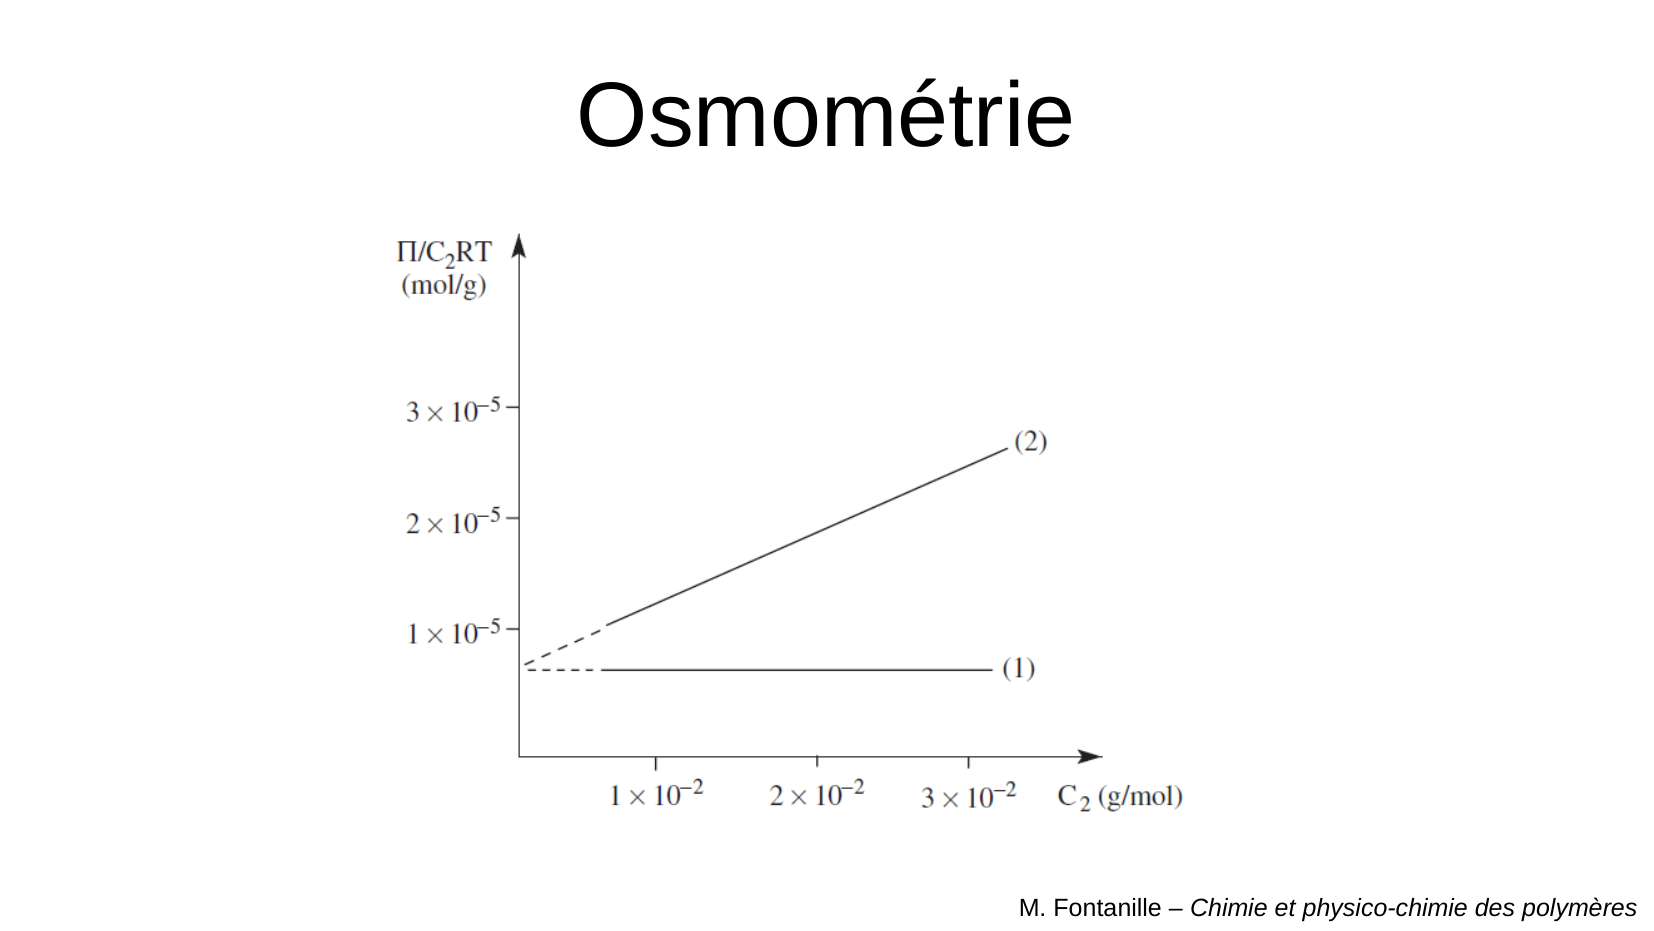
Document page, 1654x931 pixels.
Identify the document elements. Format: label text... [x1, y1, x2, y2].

title Osmométrie [82, 37, 1571, 193]
text_box M. Fontanille – Chimie et physico-chimie des polymères [1003, 885, 1654, 929]
picture [82, 200, 1492, 824]
